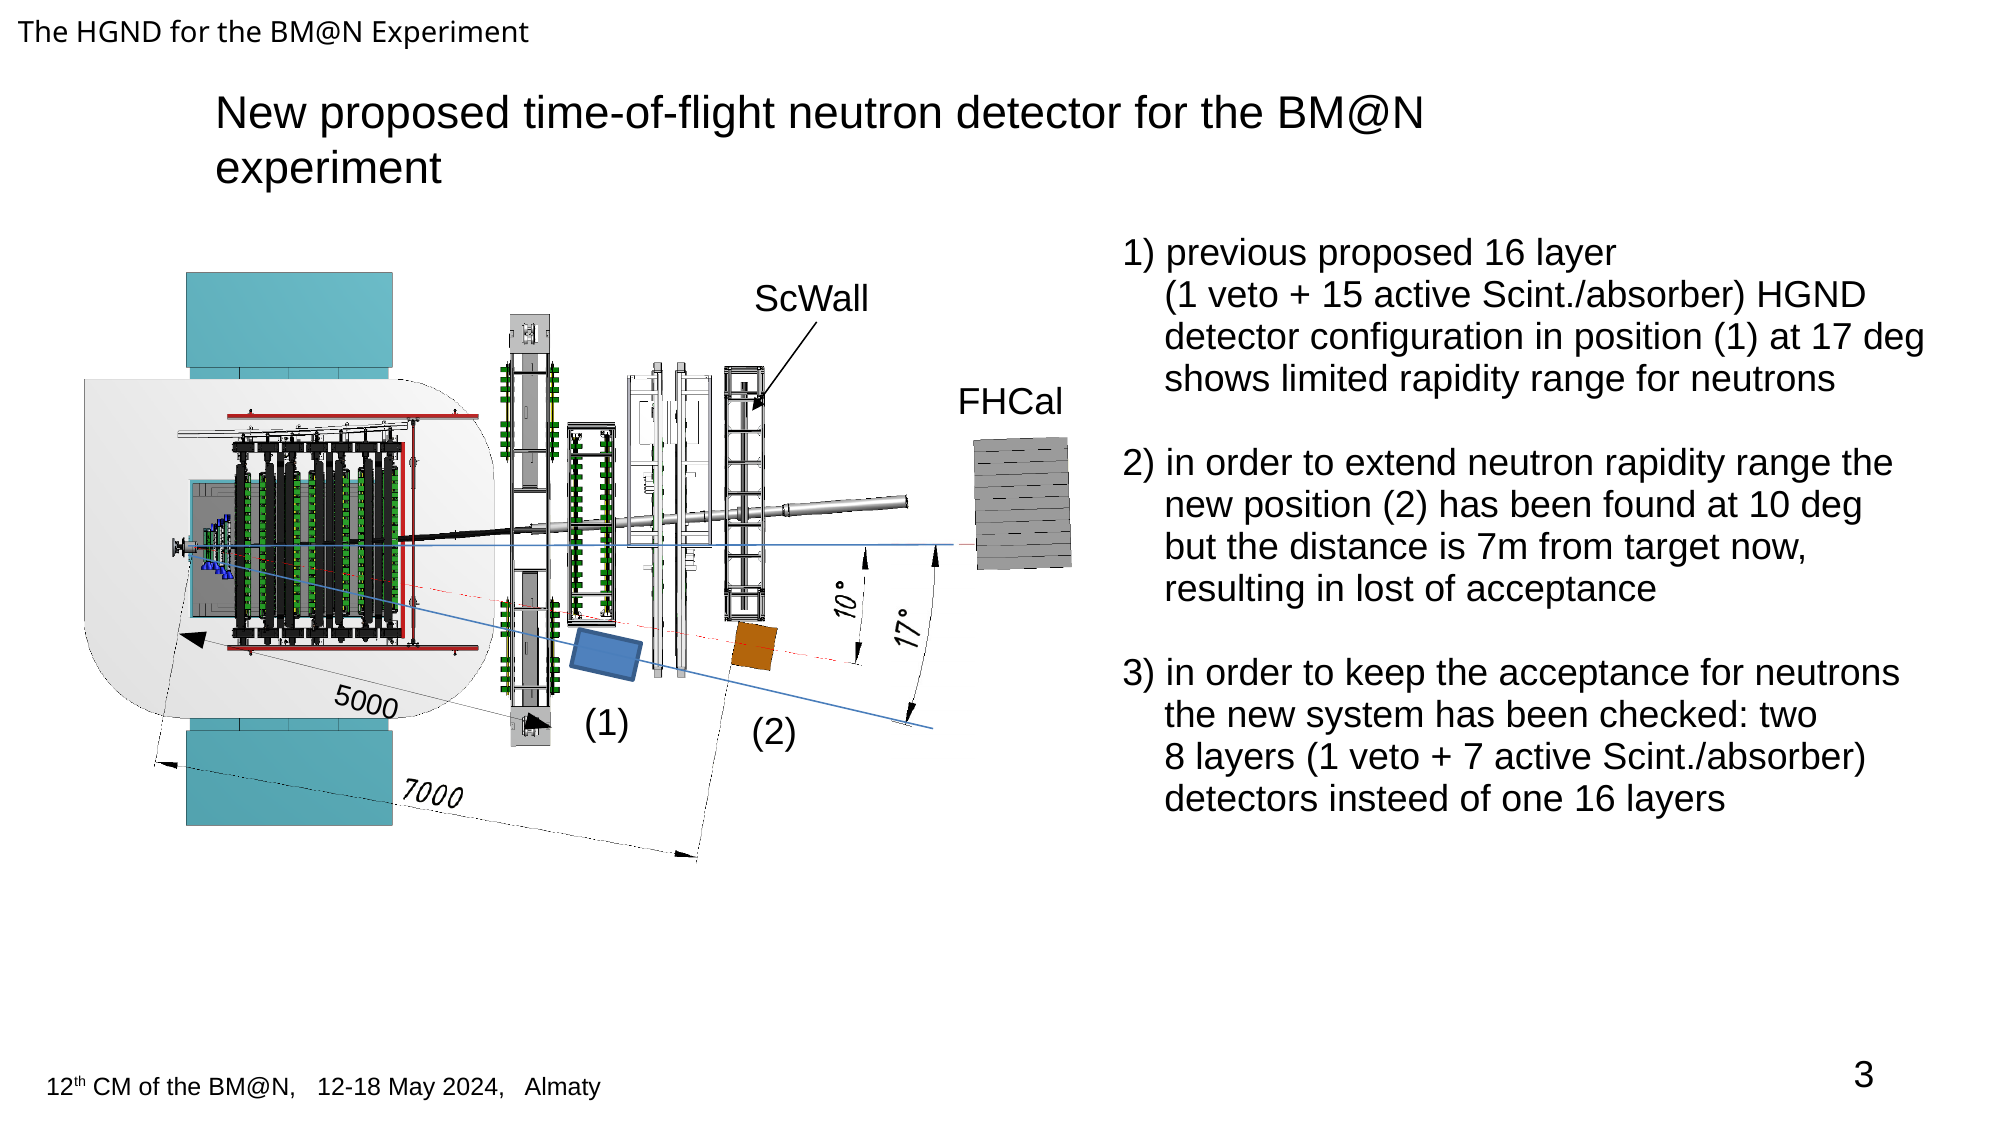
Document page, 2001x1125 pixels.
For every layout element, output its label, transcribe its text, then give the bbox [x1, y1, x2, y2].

text_box (2) [736, 703, 813, 761]
text_box The HGND for the BM@N Experiment [3, 4, 560, 60]
text_box 5000 [314, 667, 419, 738]
picture [46, 251, 1123, 962]
text_box (1) [569, 693, 645, 751]
text_box New proposed time-of-flight neutron detector for the BM@N experiment [200, 75, 1680, 141]
text_box 1) previous proposed 16 layer (1 veto + 15 active Scint./absorber) HGND detector configuration in position (1) at 17 deg shows limited rapidity range for neutrons 2) in order to extend neutron rapidity range the new position (2) has been found at 10 deg but the distance is 7m from target now, resulting in lost of acceptance 3) in order to keep the acceptance for neutrons the new system has been checked: two 8 layers (1 veto + 7 active Scint./absorber) detectors insteed of one 16 layers [1107, 223, 1941, 828]
text_box 12th CM of the BM@N, 12-18 May 2024, Almaty [31, 1065, 629, 1111]
text_box <номер> [1847, 1046, 2001, 1116]
